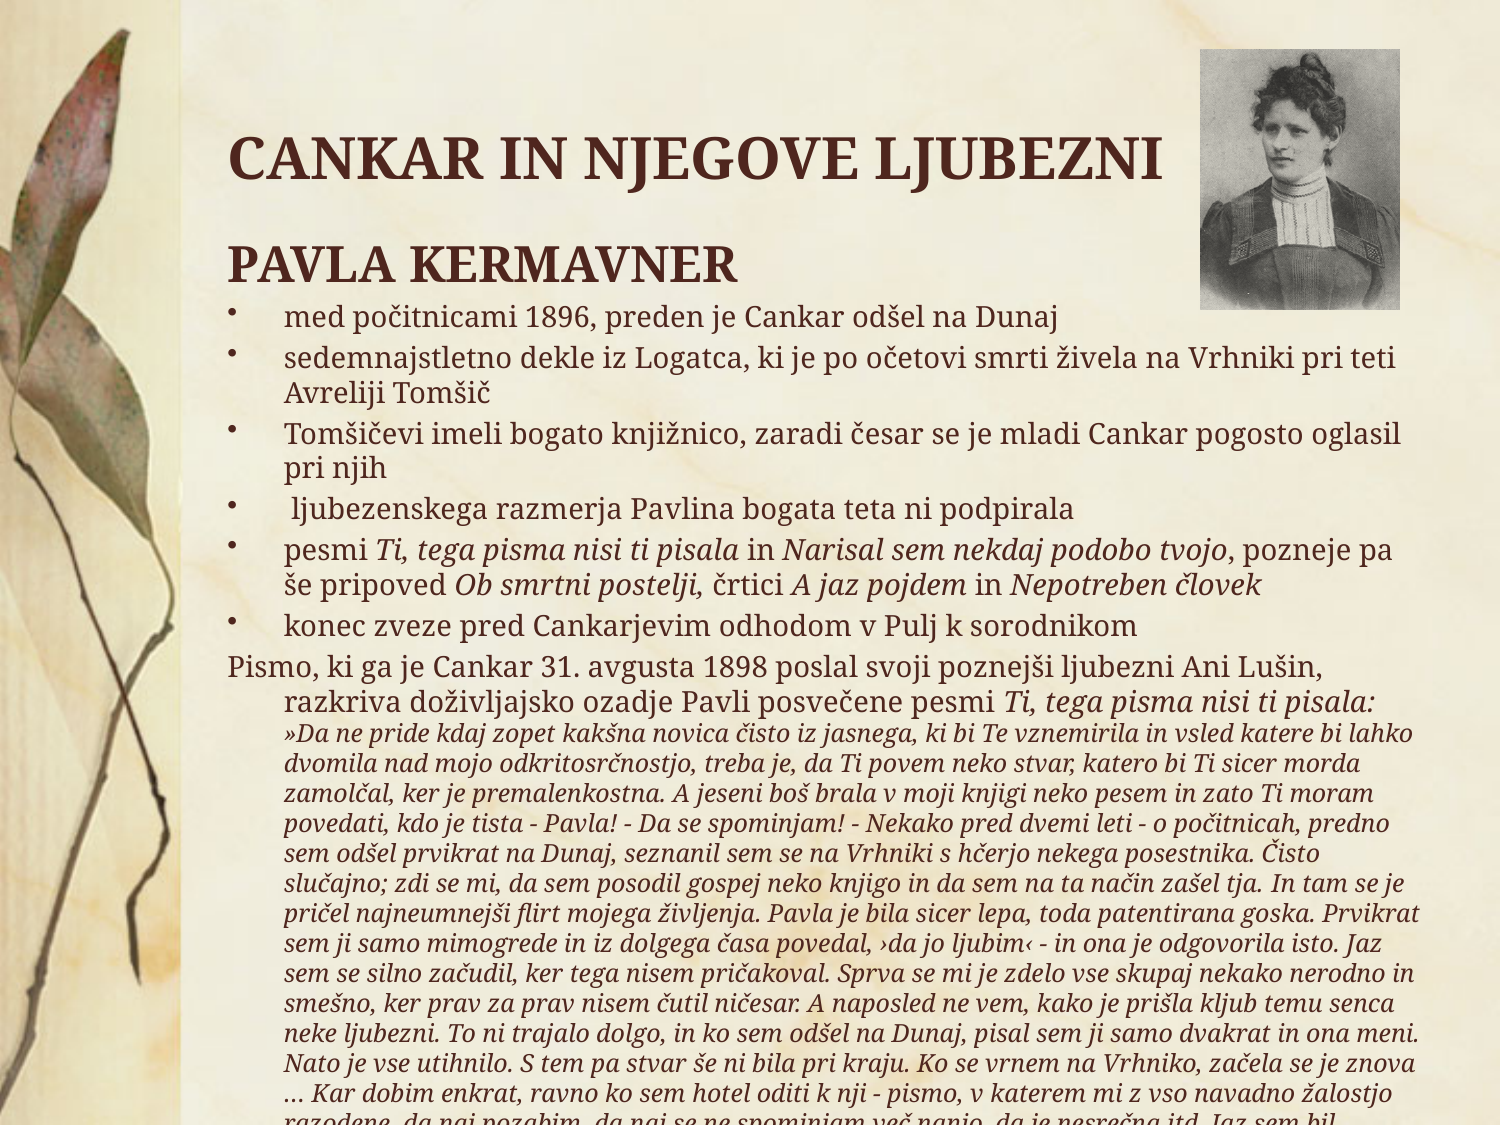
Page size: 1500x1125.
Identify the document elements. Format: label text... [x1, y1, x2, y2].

list PAVLA KERMAVNER med počitnicami 1896, preden je Cankar odšel na Dunaj sedemnajstletno dekle iz Logatca, ki je po očetovi smrti živela na Vrhniki pri teti Avreliji Tomšič Tomšičevi imeli bogato knjižnico, zaradi česar se je mladi Cankar pogosto oglasil pri njih ljubezenskega razmerja Pavlina bogata teta ni podpirala pesmi Ti, tega pisma nisi ti pisala in Narisal sem nekdaj podobo tvojo, pozneje pa še pripoved Ob smrtni postelji, črtici A jaz pojdem in Nepotreben človek konec zveze pred Cankarjevim odhodom v Pulj k sorodnikom Pismo, ki ga je Cankar 31. avgusta 1898 poslal svoji poznejši ljubezni Ani Lušin, razkriva doživljajsko ozadje Pavli posvečene pesmi Ti, tega pisma nisi ti pisala: »Da ne pride kdaj zopet kakšna novica čisto iz jasnega, ki bi Te vznemirila in vsled katere bi lahko dvomila nad mojo odkritosrčnostjo, treba je, da Ti povem neko stvar, katero bi Ti sicer morda zamolčal, ker je premalenkostna. A jeseni boš brala v moji knjigi neko pesem in zato Ti moram povedati, kdo je tista - Pavla! - Da se spominjam! - Nekako pred dvemi leti - o počitnicah, predno sem odšel prvikrat na Dunaj, seznanil sem se na Vrhniki s hčerjo nekega posestnika. Čisto slučajno; zdi se mi, da sem posodil gospej neko knjigo in da sem na ta način zašel tja. In tam se je pričel najneumnejši flirt mojega življenja. Pavla je bila sicer lepa, toda patentirana goska. Prvikrat sem ji samo mimogrede in iz dolgega časa povedal, ›da jo ljubim‹ - in ona je odgovorila isto. Jaz sem se silno začudil, ker tega nisem pričakoval. Sprva se mi je zdelo vse skupaj nekako nerodno in smešno, ker prav za prav nisem čutil ničesar. A naposled ne vem, kako je prišla kljub temu senca neke ljubezni. To ni trajalo dolgo, in ko sem odšel na Dunaj, pisal sem ji samo dvakrat in ona meni. Nato je vse utihnilo. S tem pa stvar še ni bila pri kraju. Ko se vrnem na Vrhniko, začela se je znova … Kar dobim enkrat, ravno ko sem hotel oditi k nji - pismo, v katerem mi z vso navadno žalostjo razodene, da naj pozabim, da naj se ne spominjam več nanjo, da je nesrečna itd. Jaz sem bil razjarjen! Jezil me je ta smešni konec in hotel sem zvedeti, kje je vzrok. No, vzrok je bil čisto navaden. Pismo ji je diktirala njena mati, ker je bila ›in Sicht eine ausgezeichnete Partie‹. Moreš si misliti, kako sem se smejal, ko so mi to povedali, - in kako šele potem, ko se je reč razdrla! Pavla je hotela skesano ponoviti prejšnjo neumnost, meni pa se je zdelo prebedasto in poslovil sem se jako uljudno. Kaj počne zdaj, to mi ni znano …« [212, 224, 1438, 1063]
picture [0, 0, 1500, 1125]
title CANKAR IN NJEGOVE LJUBEZNI [212, 99, 1188, 213]
